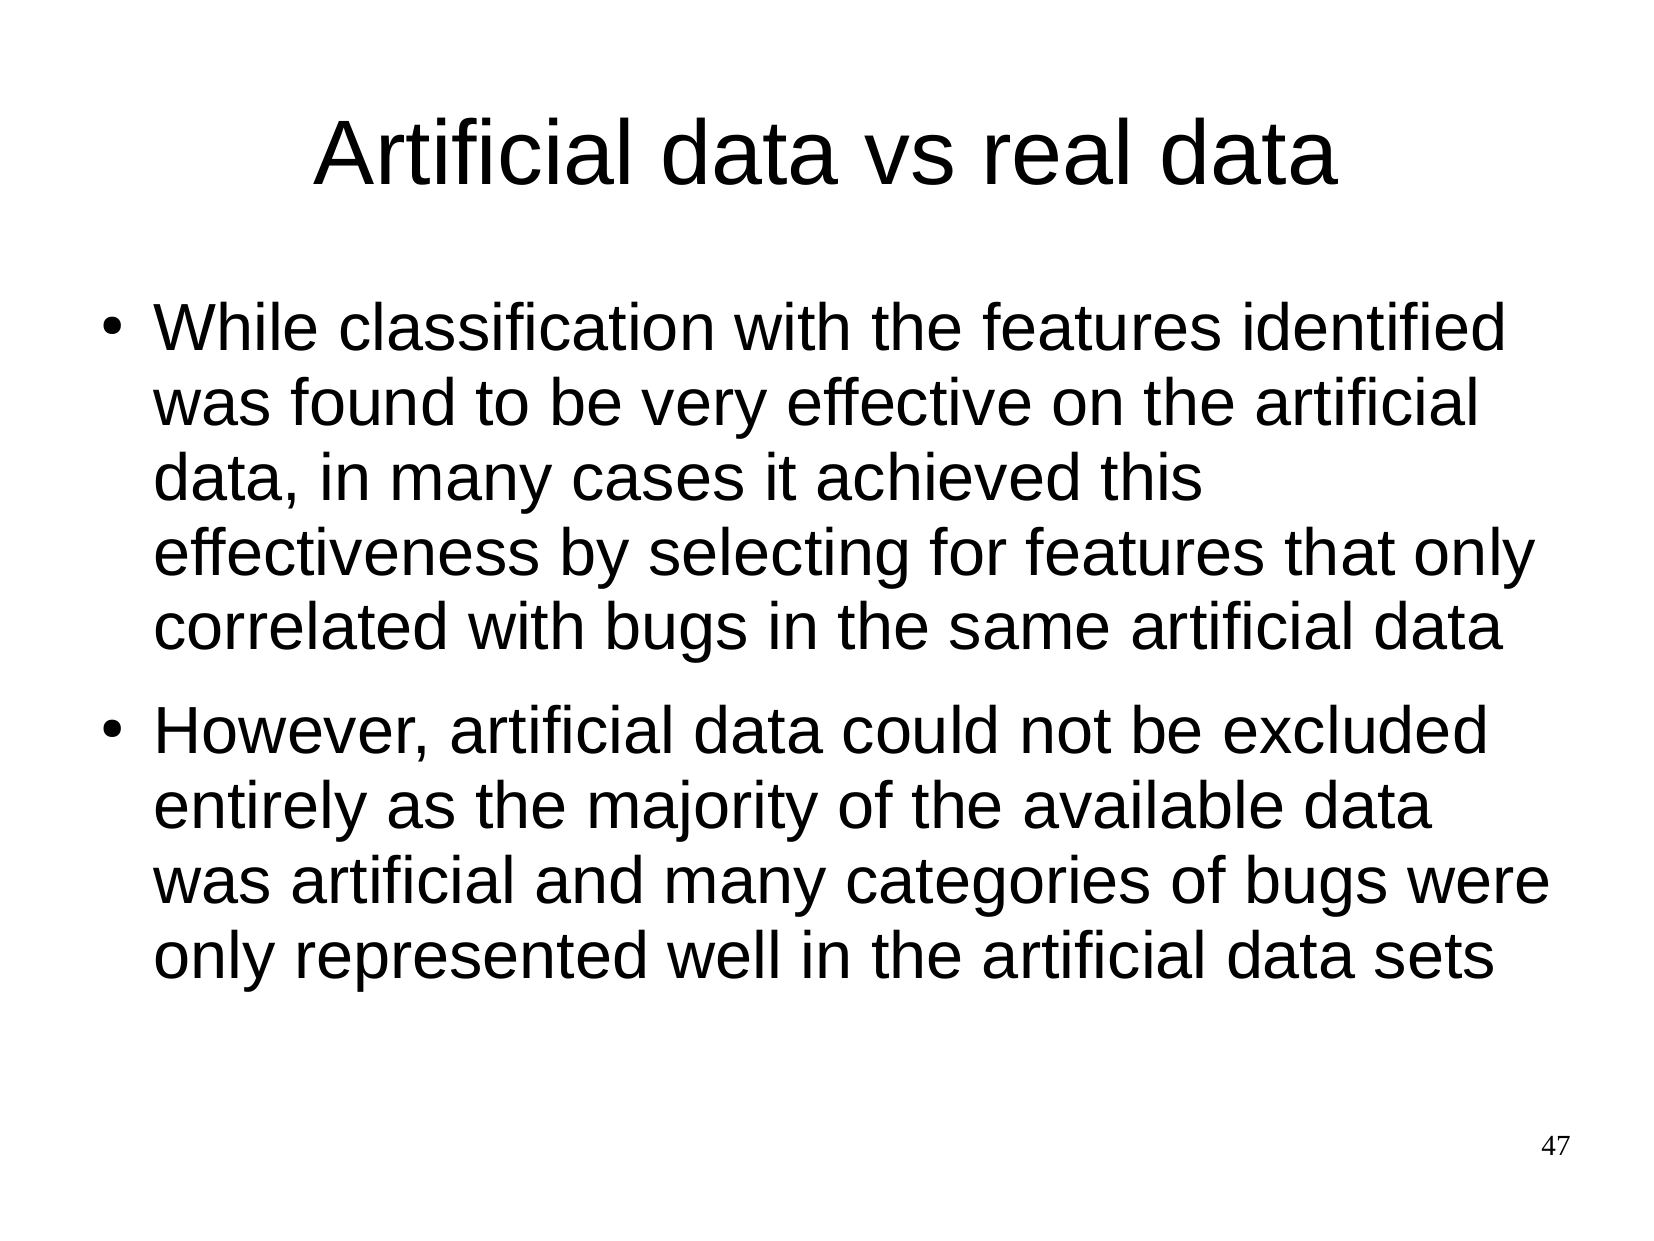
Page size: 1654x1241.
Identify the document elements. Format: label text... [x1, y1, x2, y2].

title Artificial data vs real data [82, 49, 1571, 257]
list While classification with the features identified was found to be very effective on the artificial data, in many cases it achieved this effectiveness by selecting for features that only correlated with bugs in the same artificial data However, artificial data could not be excluded entirely as the majority of the available data was artificial and many categories of bugs were only represented well in the artificial data sets [82, 290, 1571, 1109]
